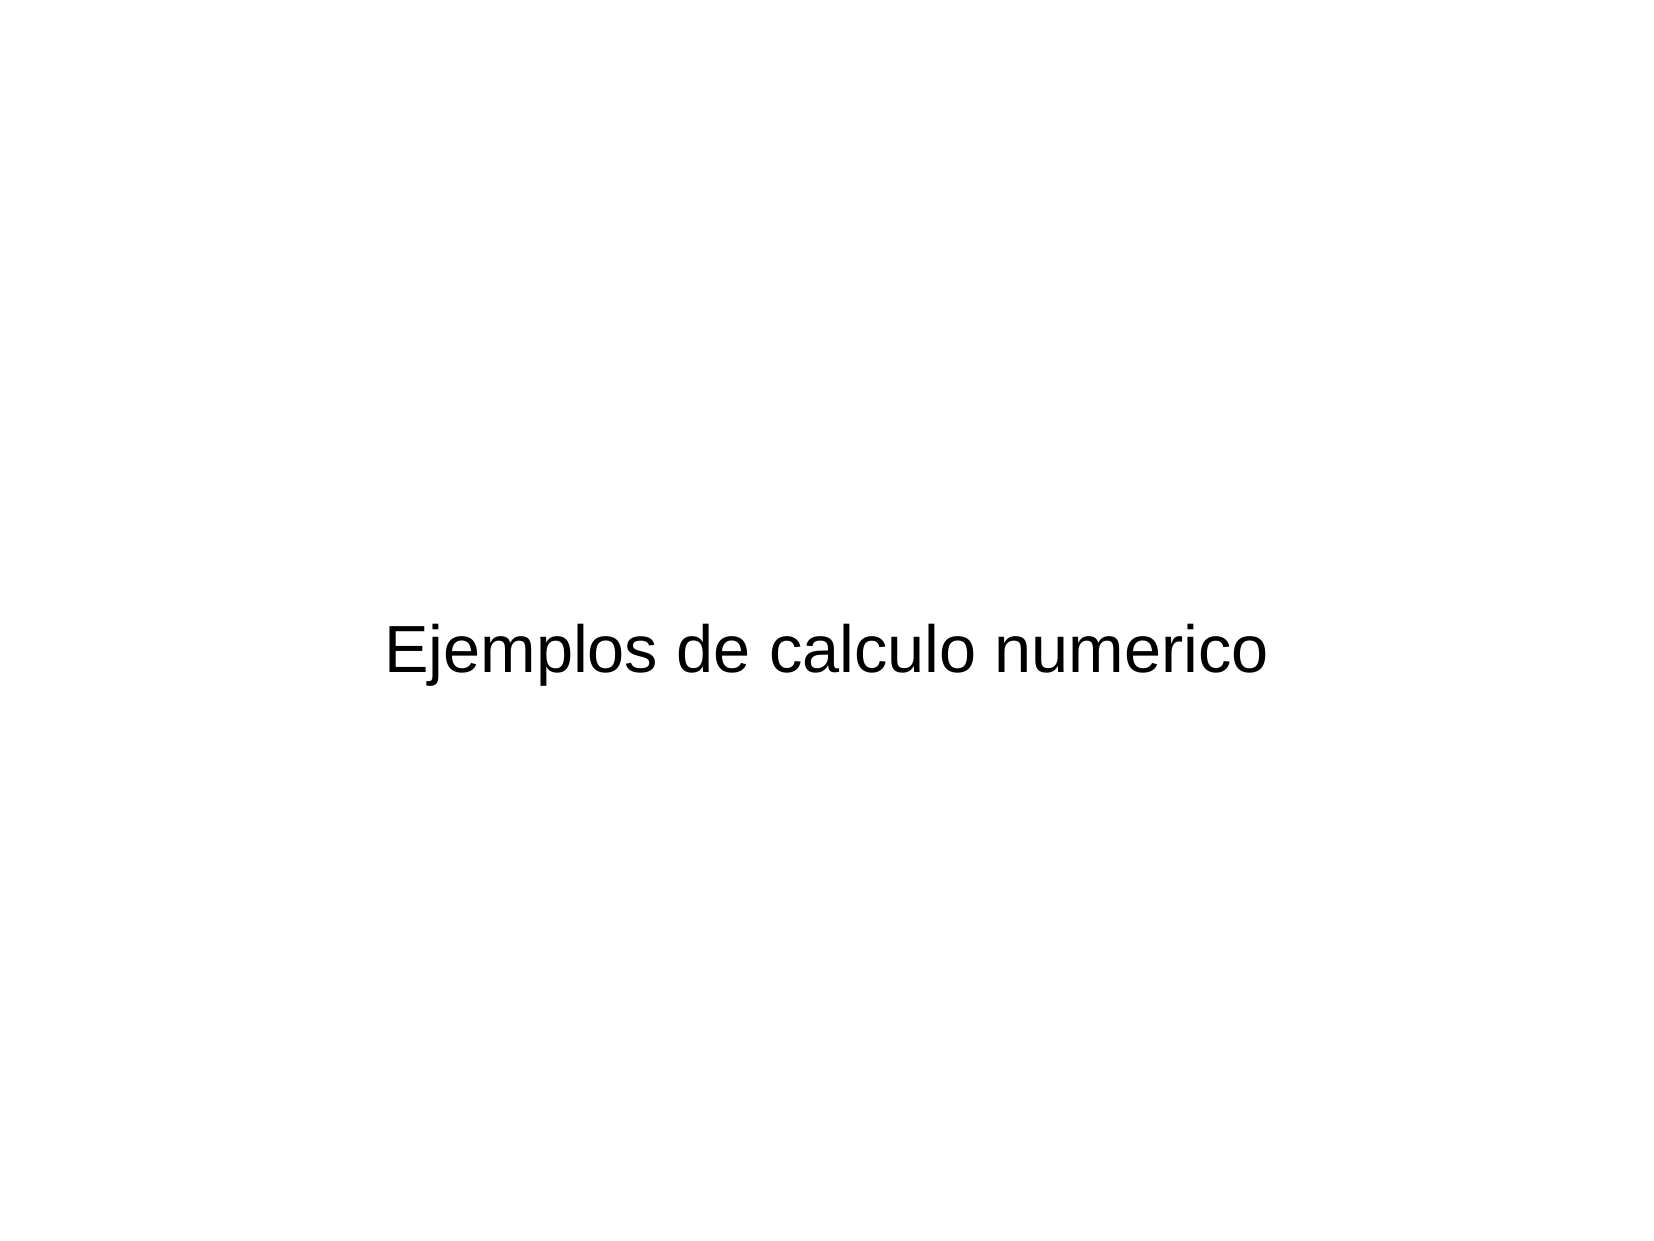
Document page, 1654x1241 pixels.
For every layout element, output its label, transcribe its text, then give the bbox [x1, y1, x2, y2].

subtitle Ejemplos de calculo numerico [82, 290, 1571, 1010]
